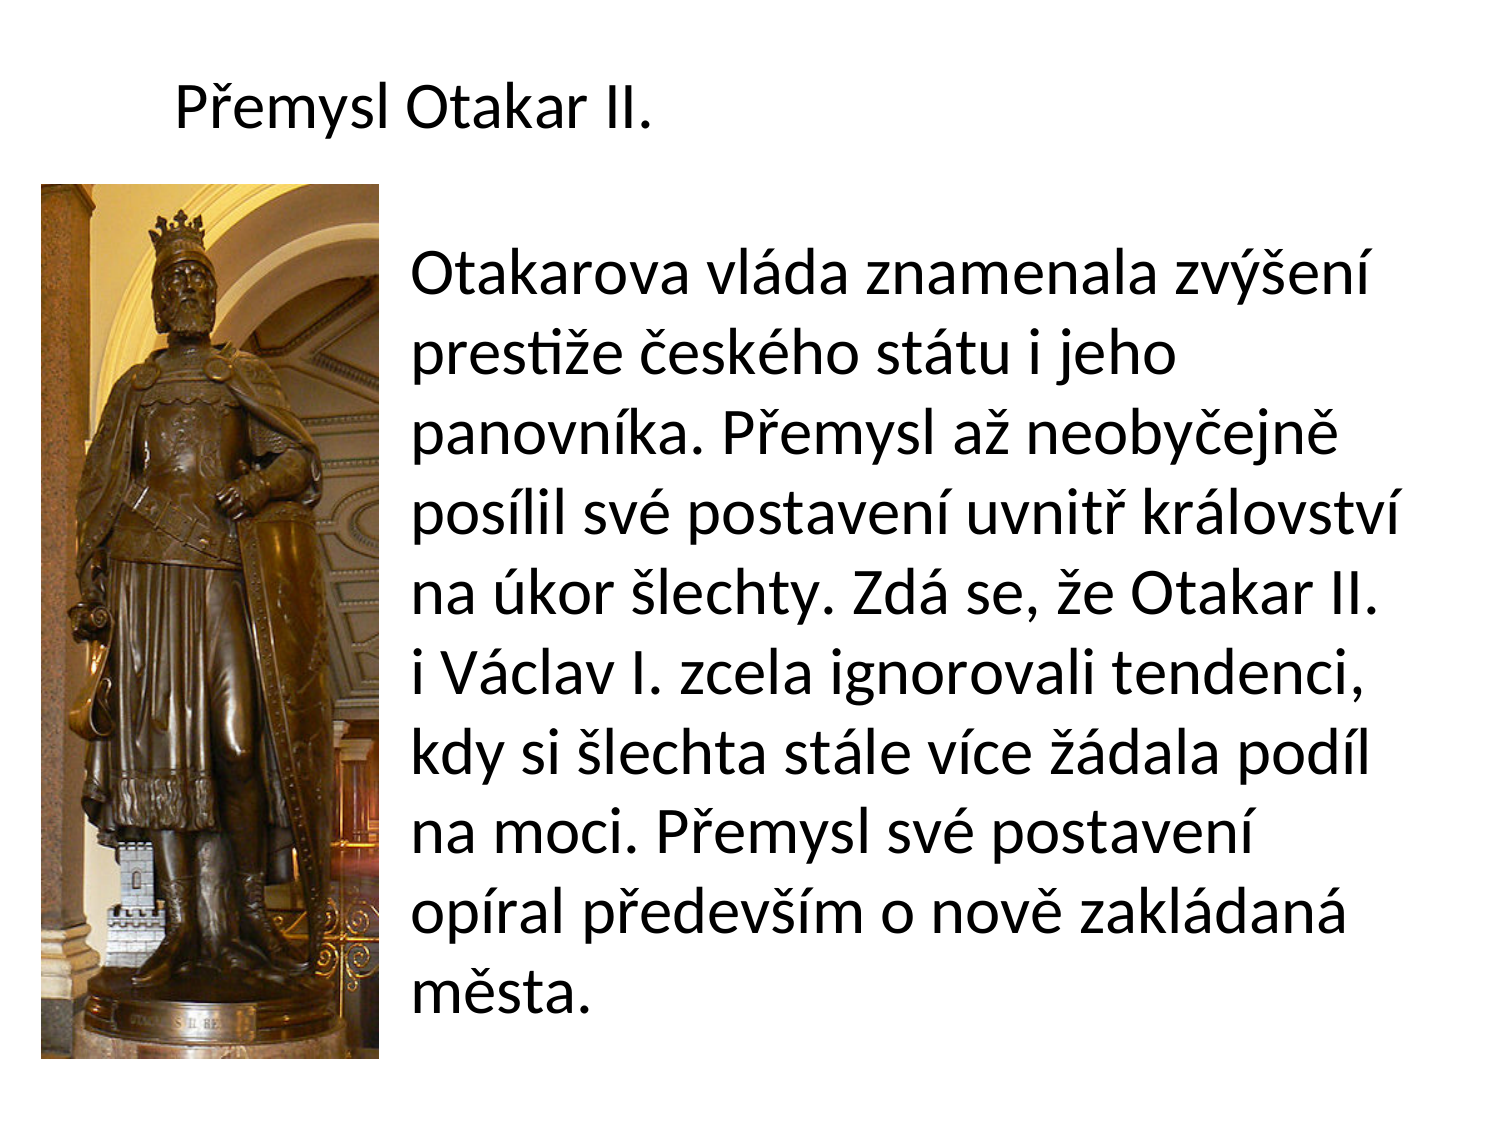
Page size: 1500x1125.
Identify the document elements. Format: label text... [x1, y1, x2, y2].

text_box Otakarova vláda znamenala zvýšení prestiže českého státu i jeho panovníka. Přemysl až neobyčejně posílil své postavení uvnitř království na úkor šlechty. Zdá se, že Otakar II. i Václav I. zcela ignorovali tendenci, kdy si šlechta stále více žádala podíl na moci. Přemysl své postavení opíral především o nově zakládaná města. [395, 219, 1424, 1036]
picture [41, 184, 379, 1059]
text_box Přemysl Otakar II. [160, 54, 670, 151]
